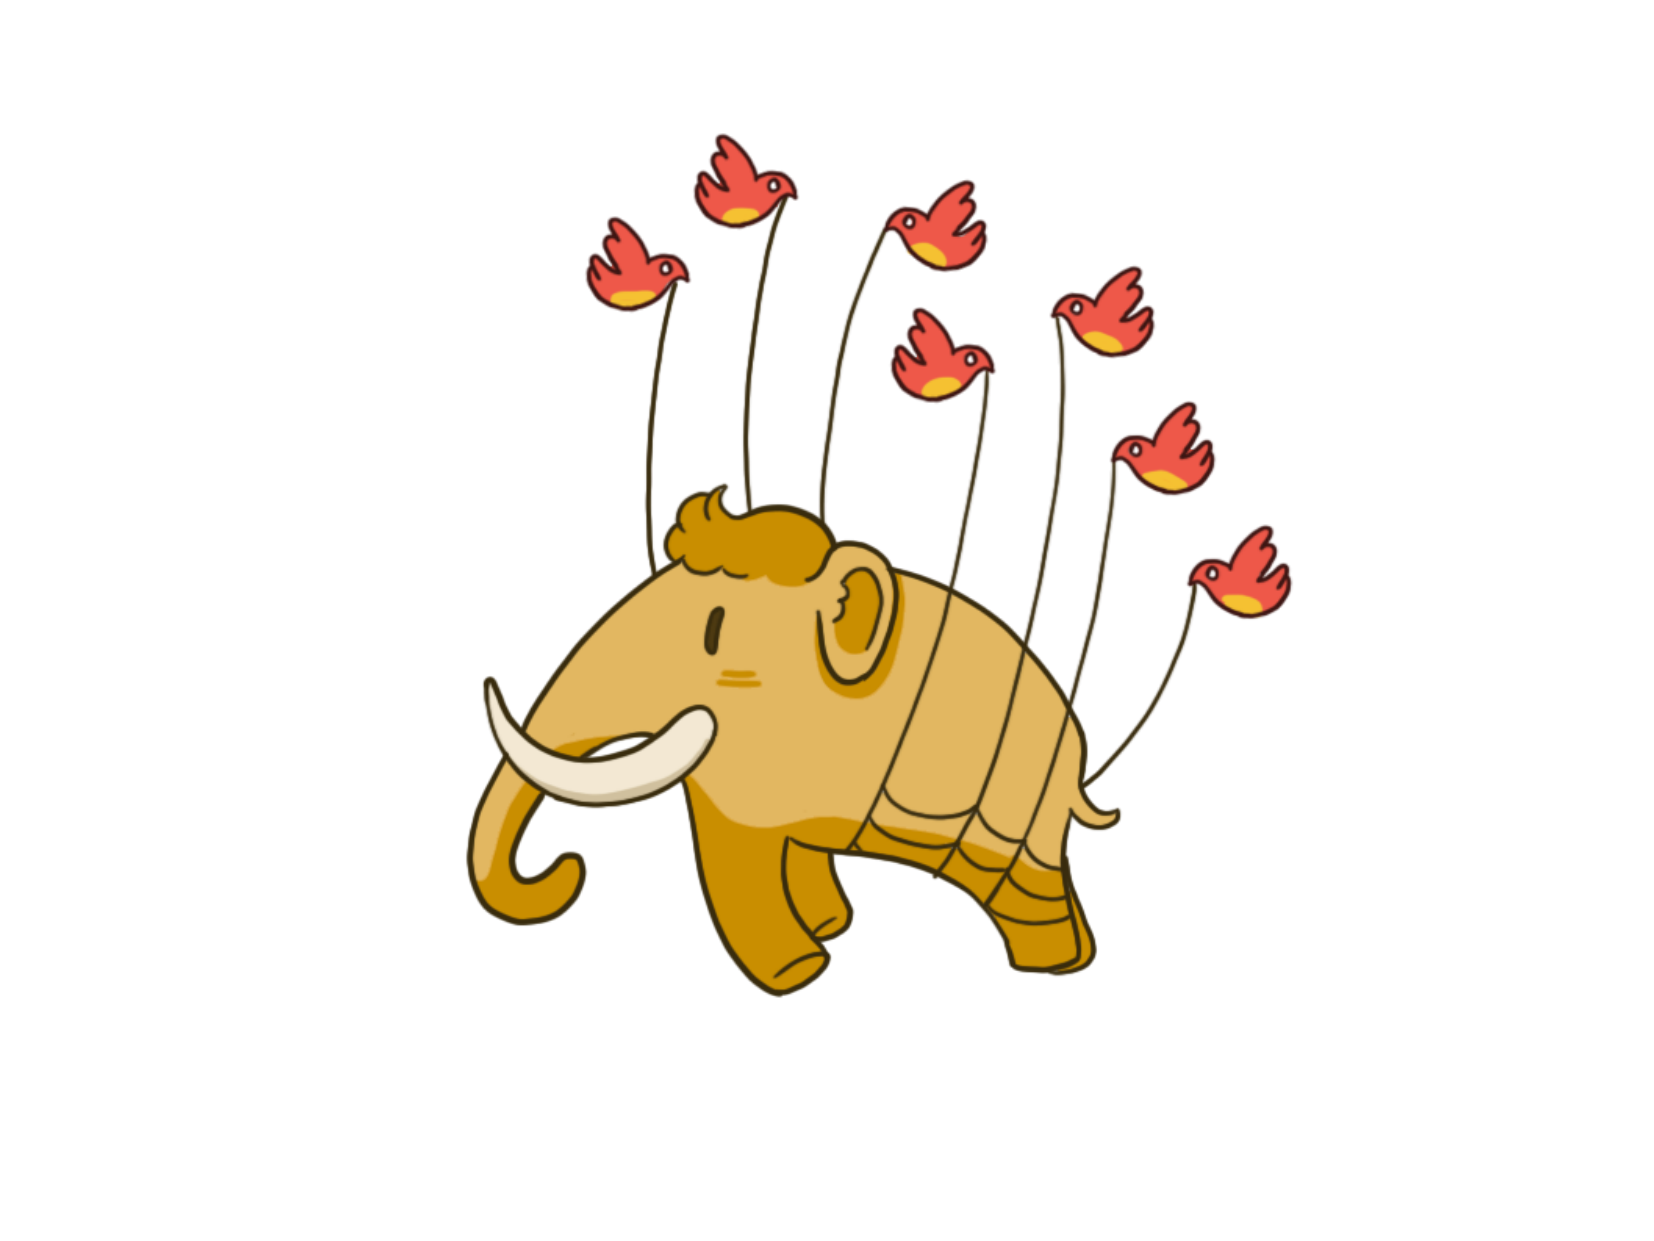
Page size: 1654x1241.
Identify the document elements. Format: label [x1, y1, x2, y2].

picture [201, 104, 1452, 1043]
